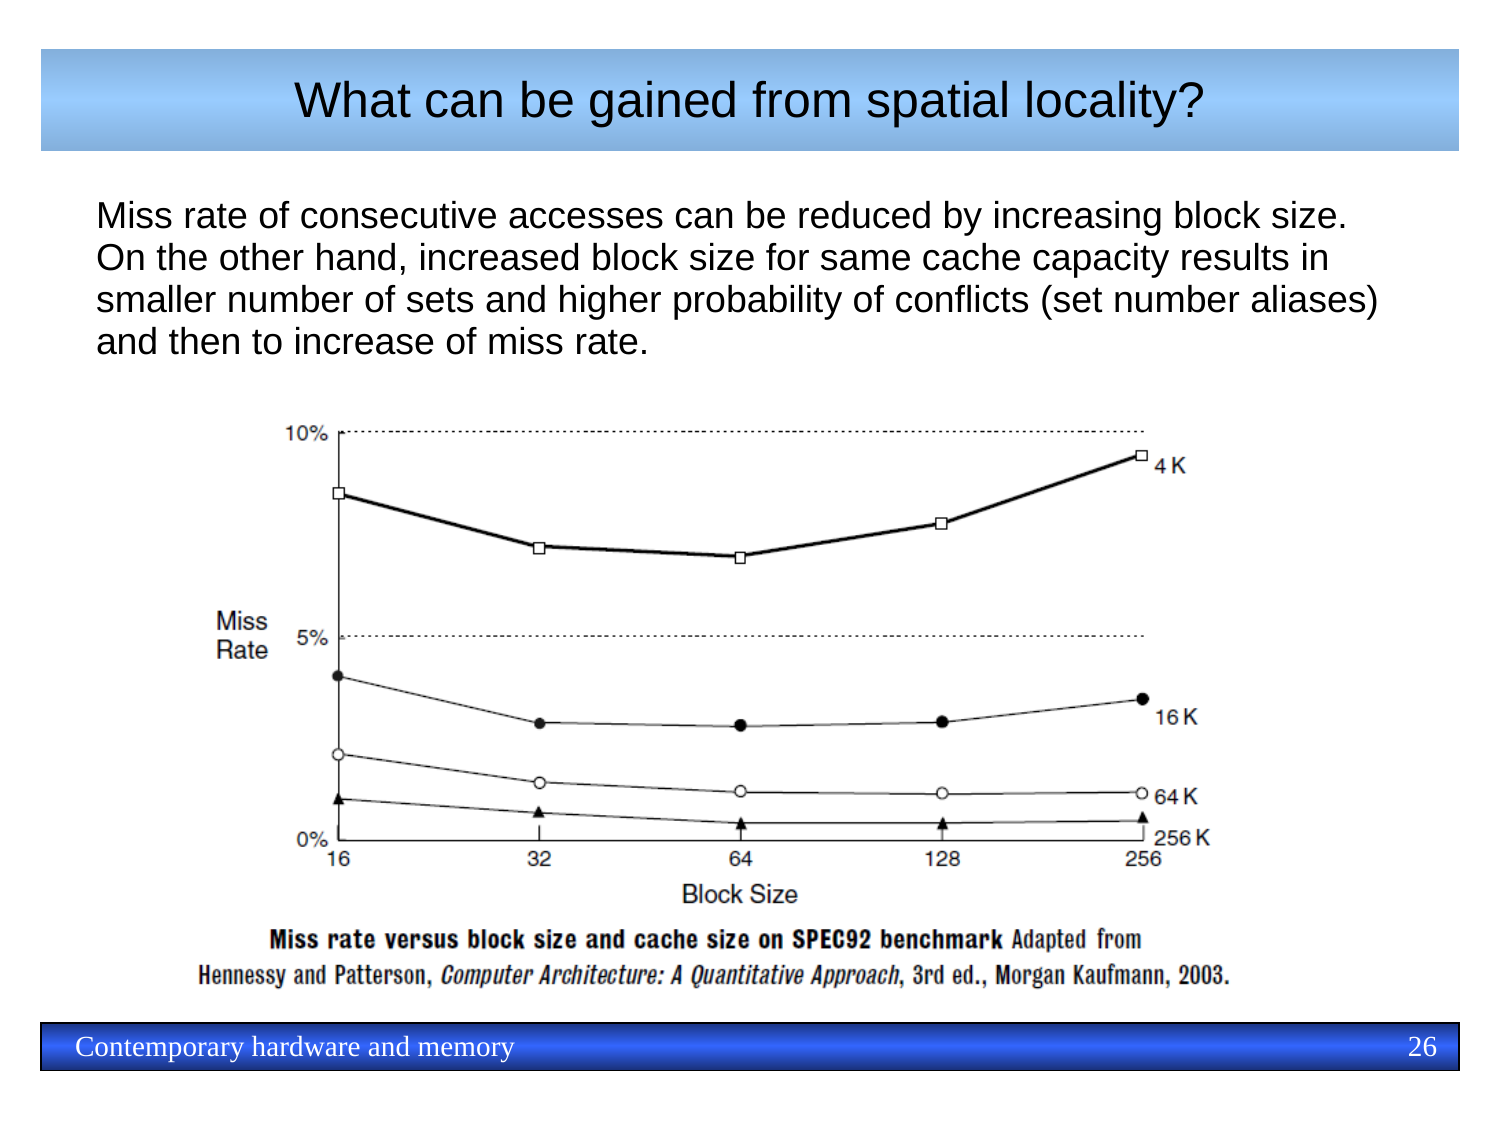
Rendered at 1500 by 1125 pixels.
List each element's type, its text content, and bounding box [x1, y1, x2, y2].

text_box Miss rate of consecutive accesses can be reduced by increasing block size. On the other hand, increased block size for same cache capacity results in smaller number of sets and higher probability of conflicts (set number aliases) and then to increase of miss rate. [81, 187, 1419, 371]
text_box [164, 383, 1240, 999]
title What can be gained from spatial locality? [41, 49, 1459, 151]
